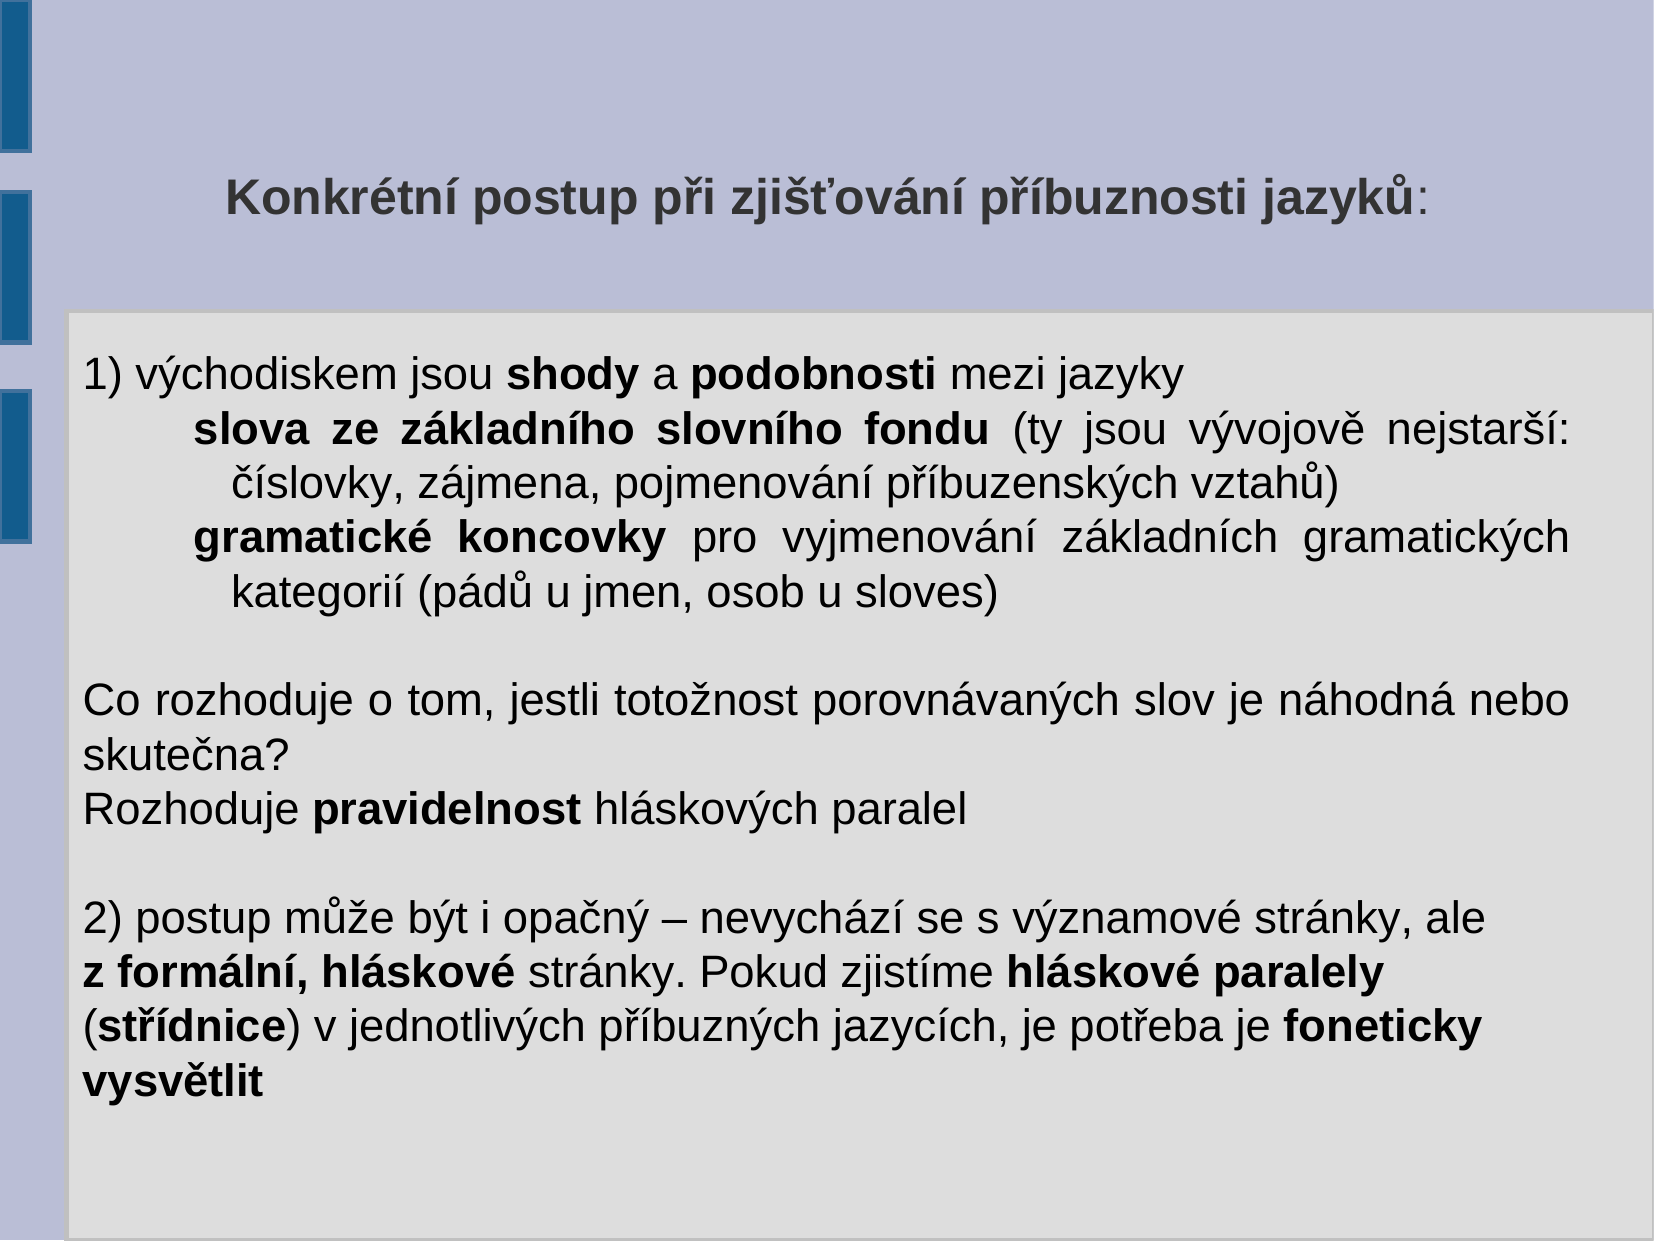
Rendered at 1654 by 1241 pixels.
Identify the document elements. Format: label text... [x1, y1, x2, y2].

title Konkrétní postup při zjišťování příbuznosti jazyků: [121, 91, 1534, 290]
list 1) východiskem jsou shody a podobnosti mezi jazyky slova ze základního slovního fondu (ty jsou vývojově nejstarší: číslovky, zájmena, pojmenování příbuzenských vztahů) gramatické koncovky pro vyjmenování základních gramatických kategorií (pádů u jmen, osob u sloves) Co rozhoduje o tom, jestli totožnost porovnávaných slov je náhodná nebo skutečna? Rozhoduje pravidelnost hláskových paralel 2) postup může být i opačný – nevychází se s významové stránky, ale z formální, hláskové stránky. Pokud zjistíme hláskové paralely (střídnice) v jednotlivých příbuzných jazycích, je potřeba je foneticky vysvětlit [82, 290, 1571, 1109]
